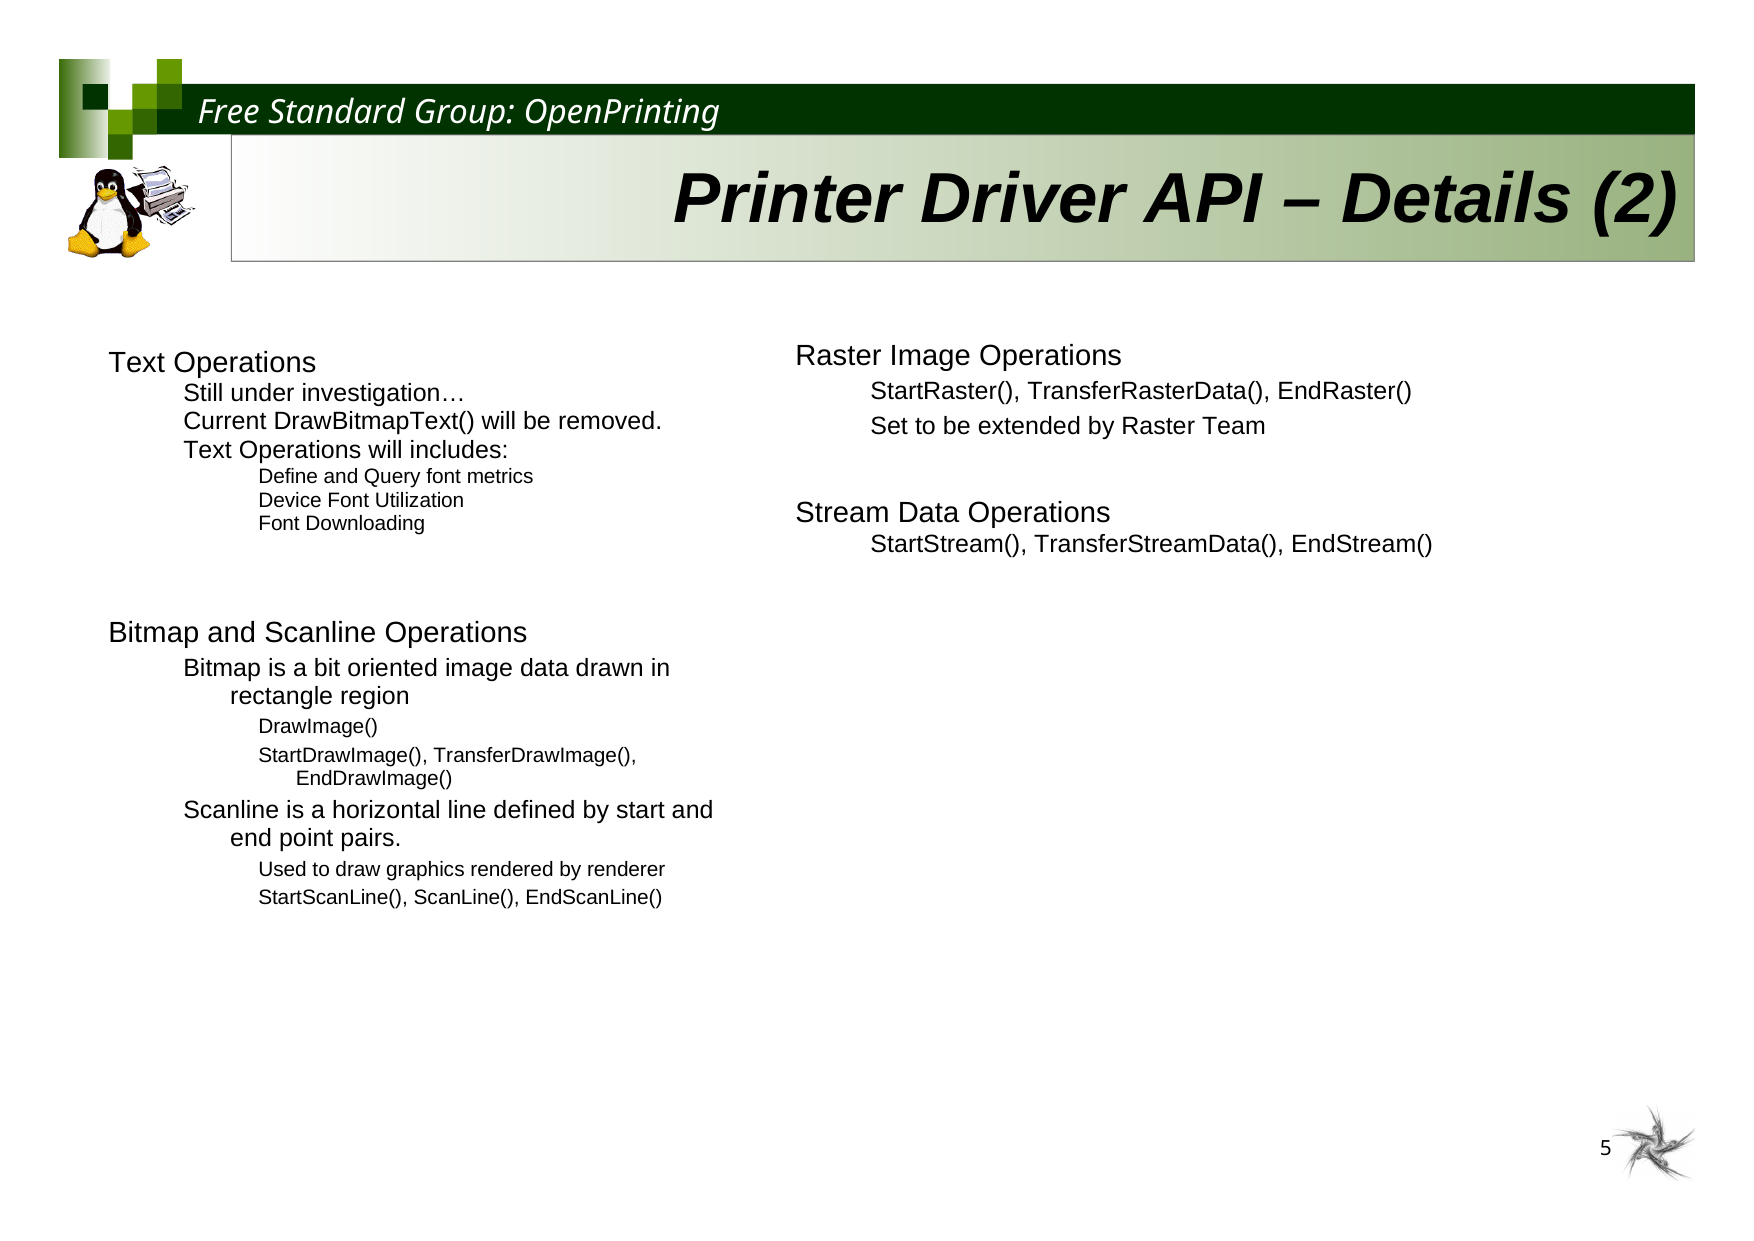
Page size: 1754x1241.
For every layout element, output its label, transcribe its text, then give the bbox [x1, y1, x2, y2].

text_box Raster Image Operations StartRaster(), TransferRasterData(), EndRaster() Set to be extended by Raster Team [780, 337, 1640, 494]
picture [1612, 1105, 1695, 1181]
list Text Operations Still under investigation… Current DrawBitmapText() will be removed. Text Operations will includes: Define and Query font metrics Device Font Utilization Font Downloading [93, 343, 754, 613]
text_box Stream Data Operations StartStream(), TransferStreamData(), EndStream() [780, 494, 1654, 765]
text_box Bitmap and Scanline Operations Bitmap is a bit oriented image data drawn in rectangle region DrawImage() StartDrawImage(), TransferDrawImage(), EndDrawImage() Scanline is a horizontal line defined by start and end point pairs. Used to draw graphics rendered by renderer StartScanLine(), ScanLine(), EndScanLine() [93, 613, 754, 885]
title Printer Driver API – Details (2) [230, 134, 1695, 262]
picture [59, 155, 204, 265]
